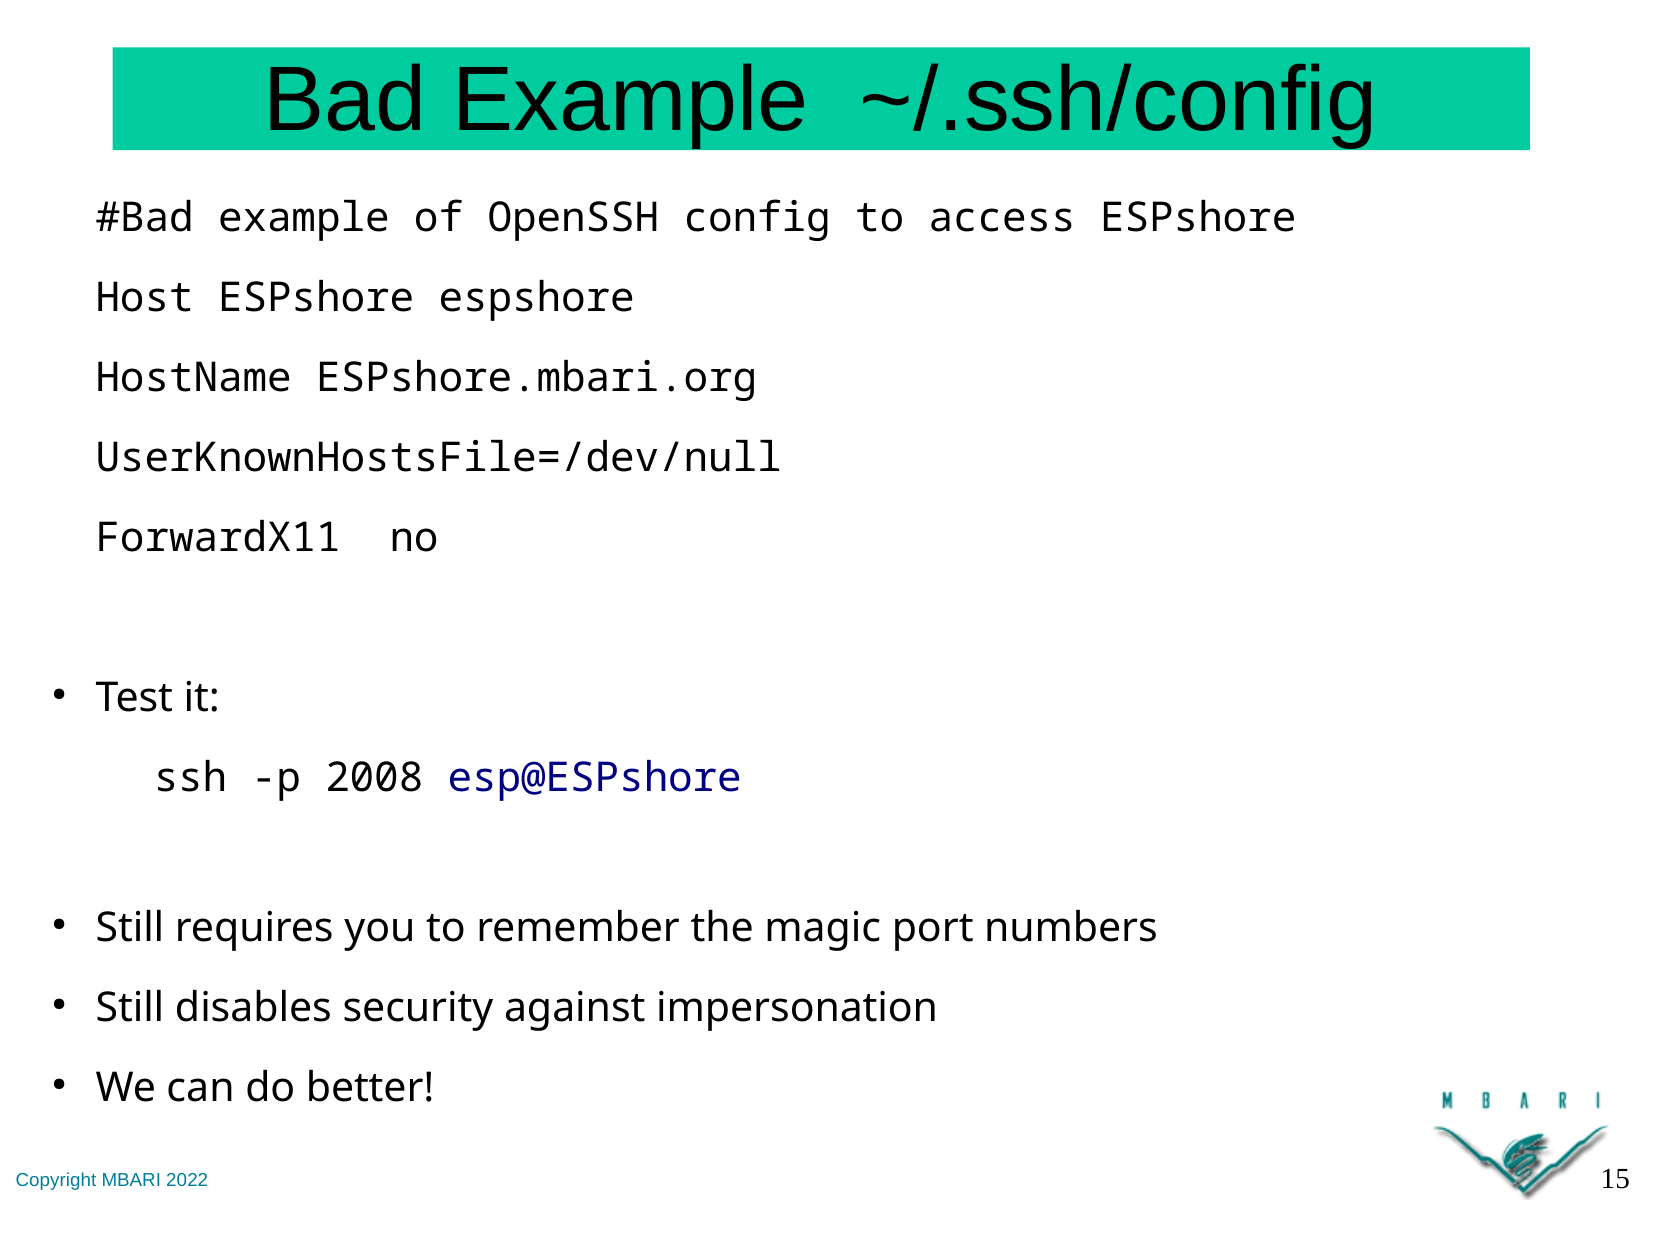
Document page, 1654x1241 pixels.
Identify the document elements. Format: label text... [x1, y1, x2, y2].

title Bad Example ~/.ssh/config [112, 47, 1530, 151]
list #Bad example of OpenSSH config to access ESPshore Host ESPshore espshore HostName ESPshore.mbari.org UserKnownHostsFile=/dev/null ForwardX11 no Test it: ssh -p 2008 esp@ESPshore Still requires you to remember the magic port numbers Still disables security against impersonation We can do better! [37, 187, 1613, 1126]
picture [1426, 1126, 1613, 1200]
